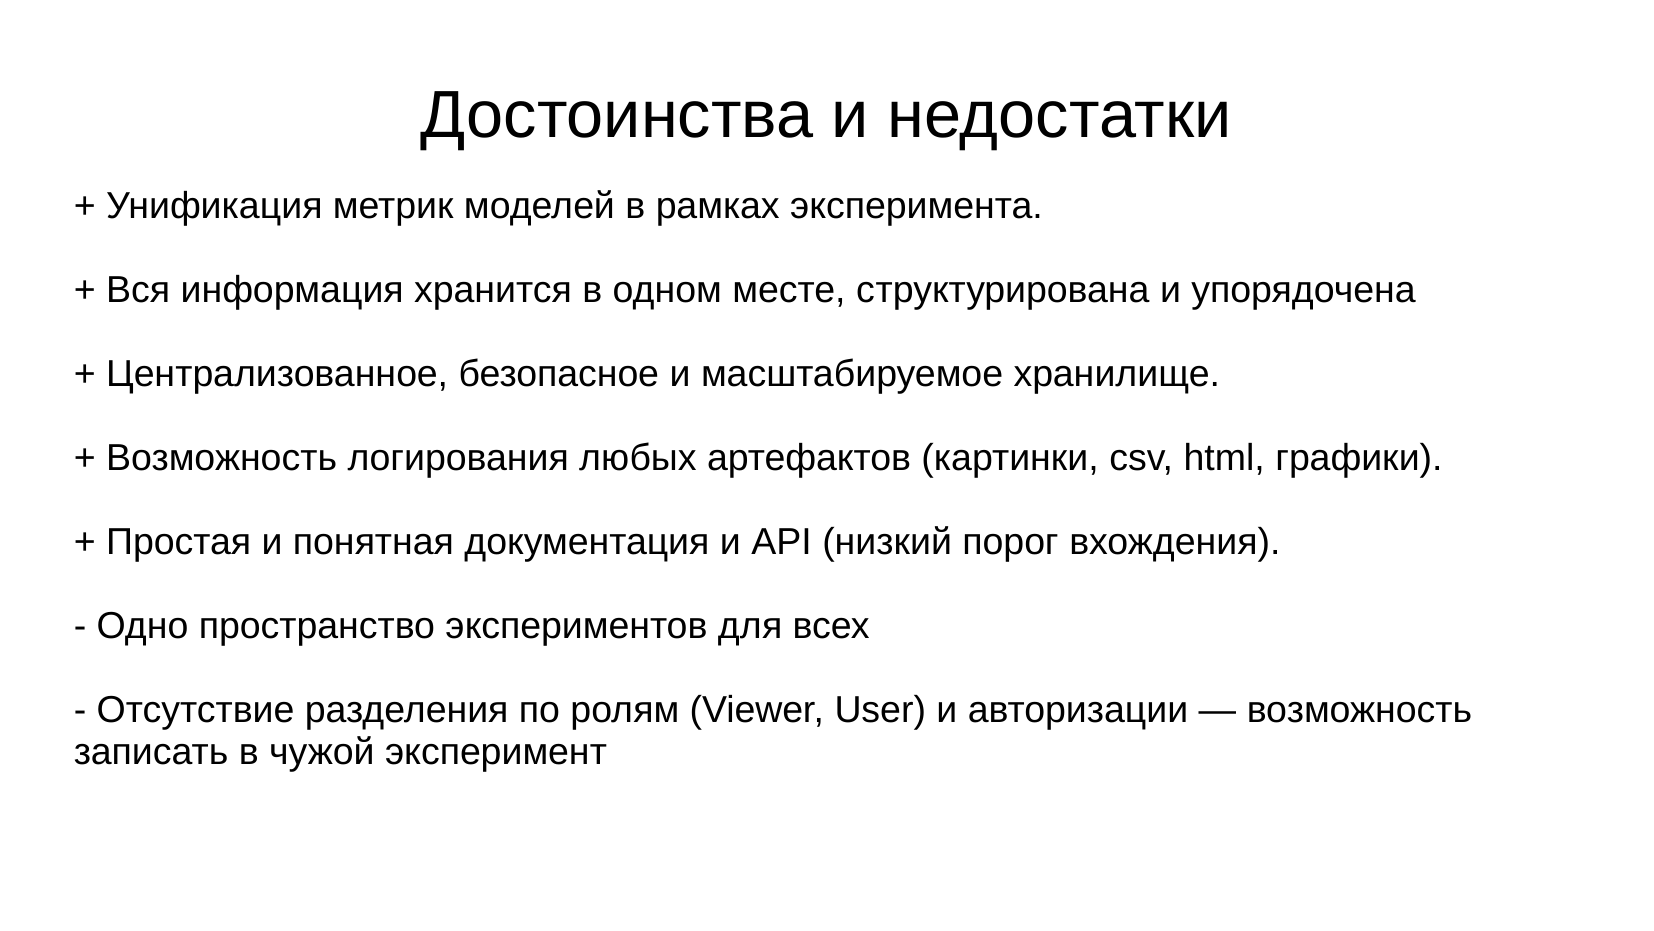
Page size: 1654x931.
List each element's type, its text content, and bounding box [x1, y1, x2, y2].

text_box + Унификация метрик моделей в рамках эксперимента. + Вся информация хранится в одном месте, структурирована и упорядочена + Централизованное, безопасное и масштабируемое хранилище. + Возможность логирования любых артефактов (картинки, csv, html, графики). + Простая и понятная документация и API (низкий порог вхождения). - Одно пространство экспериментов для всех - Отсутствие разделения по ролям (Viewer, User) и авторизации — возможность записать в чужой эксперимент [59, 177, 1565, 781]
title Достоинства и недостатки [82, 12, 1571, 218]
